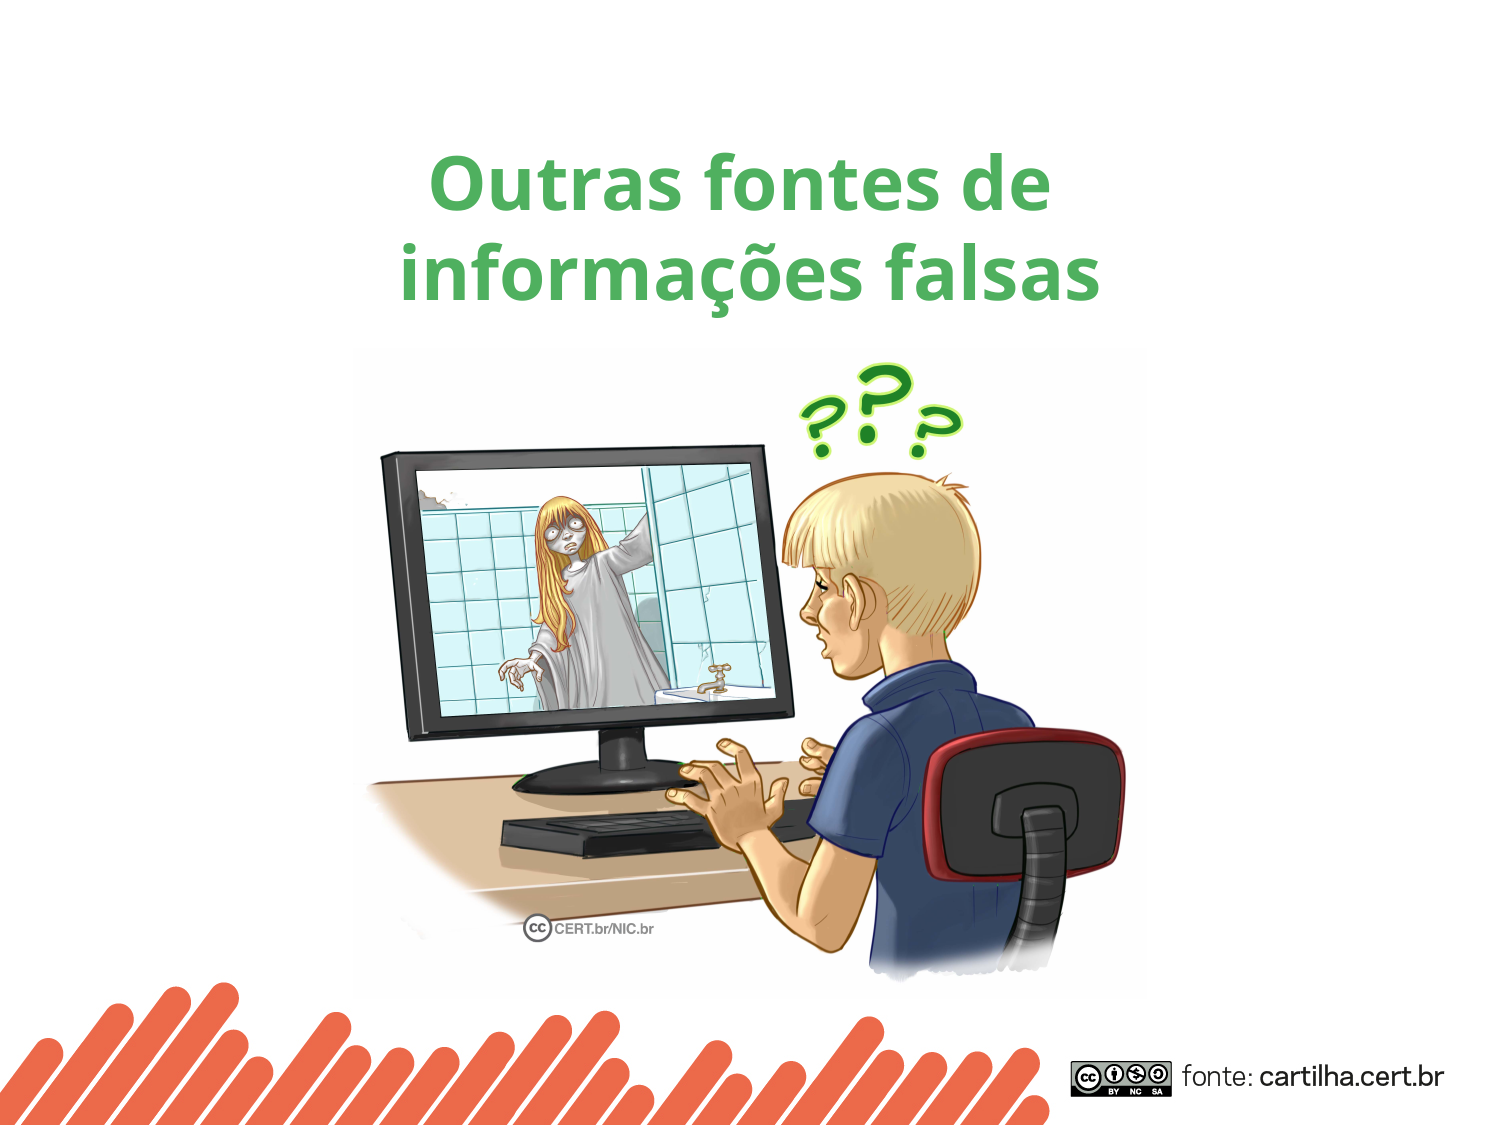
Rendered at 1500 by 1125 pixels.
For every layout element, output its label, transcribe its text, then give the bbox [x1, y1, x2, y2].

title Outras fontes de informações falsas [112, 125, 1388, 326]
picture [0, 0, 1500, 1125]
